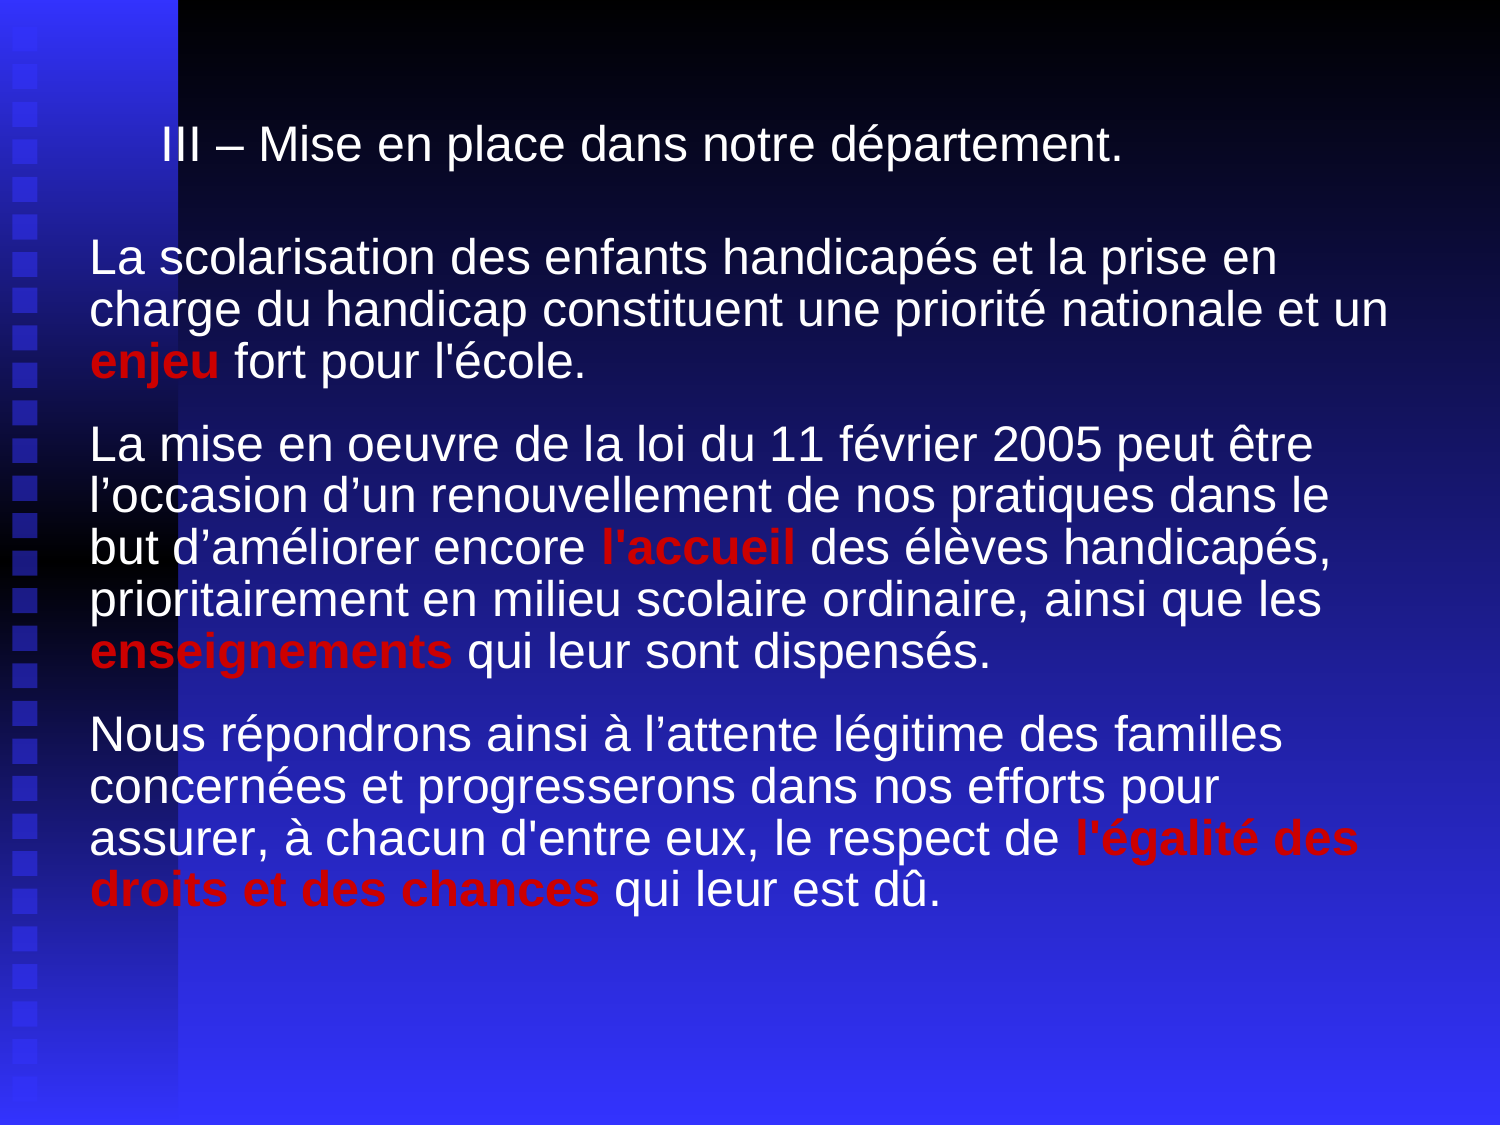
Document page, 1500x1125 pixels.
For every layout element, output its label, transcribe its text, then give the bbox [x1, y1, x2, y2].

text_box La scolarisation des enfants handicapés et la prise en charge du handicap constituent une priorité nationale et un enjeu fort pour l'école. La mise en oeuvre de la loi du 11 février 2005 peut être l’occasion d’un renouvellement de nos pratiques dans le but d’améliorer encore l'accueil des élèves handicapés, prioritairement en milieu scolaire ordinaire, ainsi que les enseignements qui leur sont dispensés. Nous répondrons ainsi à l’attente légitime des familles concernées et progresserons dans nos efforts pour assurer, à chacun d'entre eux, le respect de l'égalité des droits et des chances qui leur est dû. [75, 225, 1426, 925]
text_box III – Mise en place dans notre département. [145, 112, 1141, 180]
